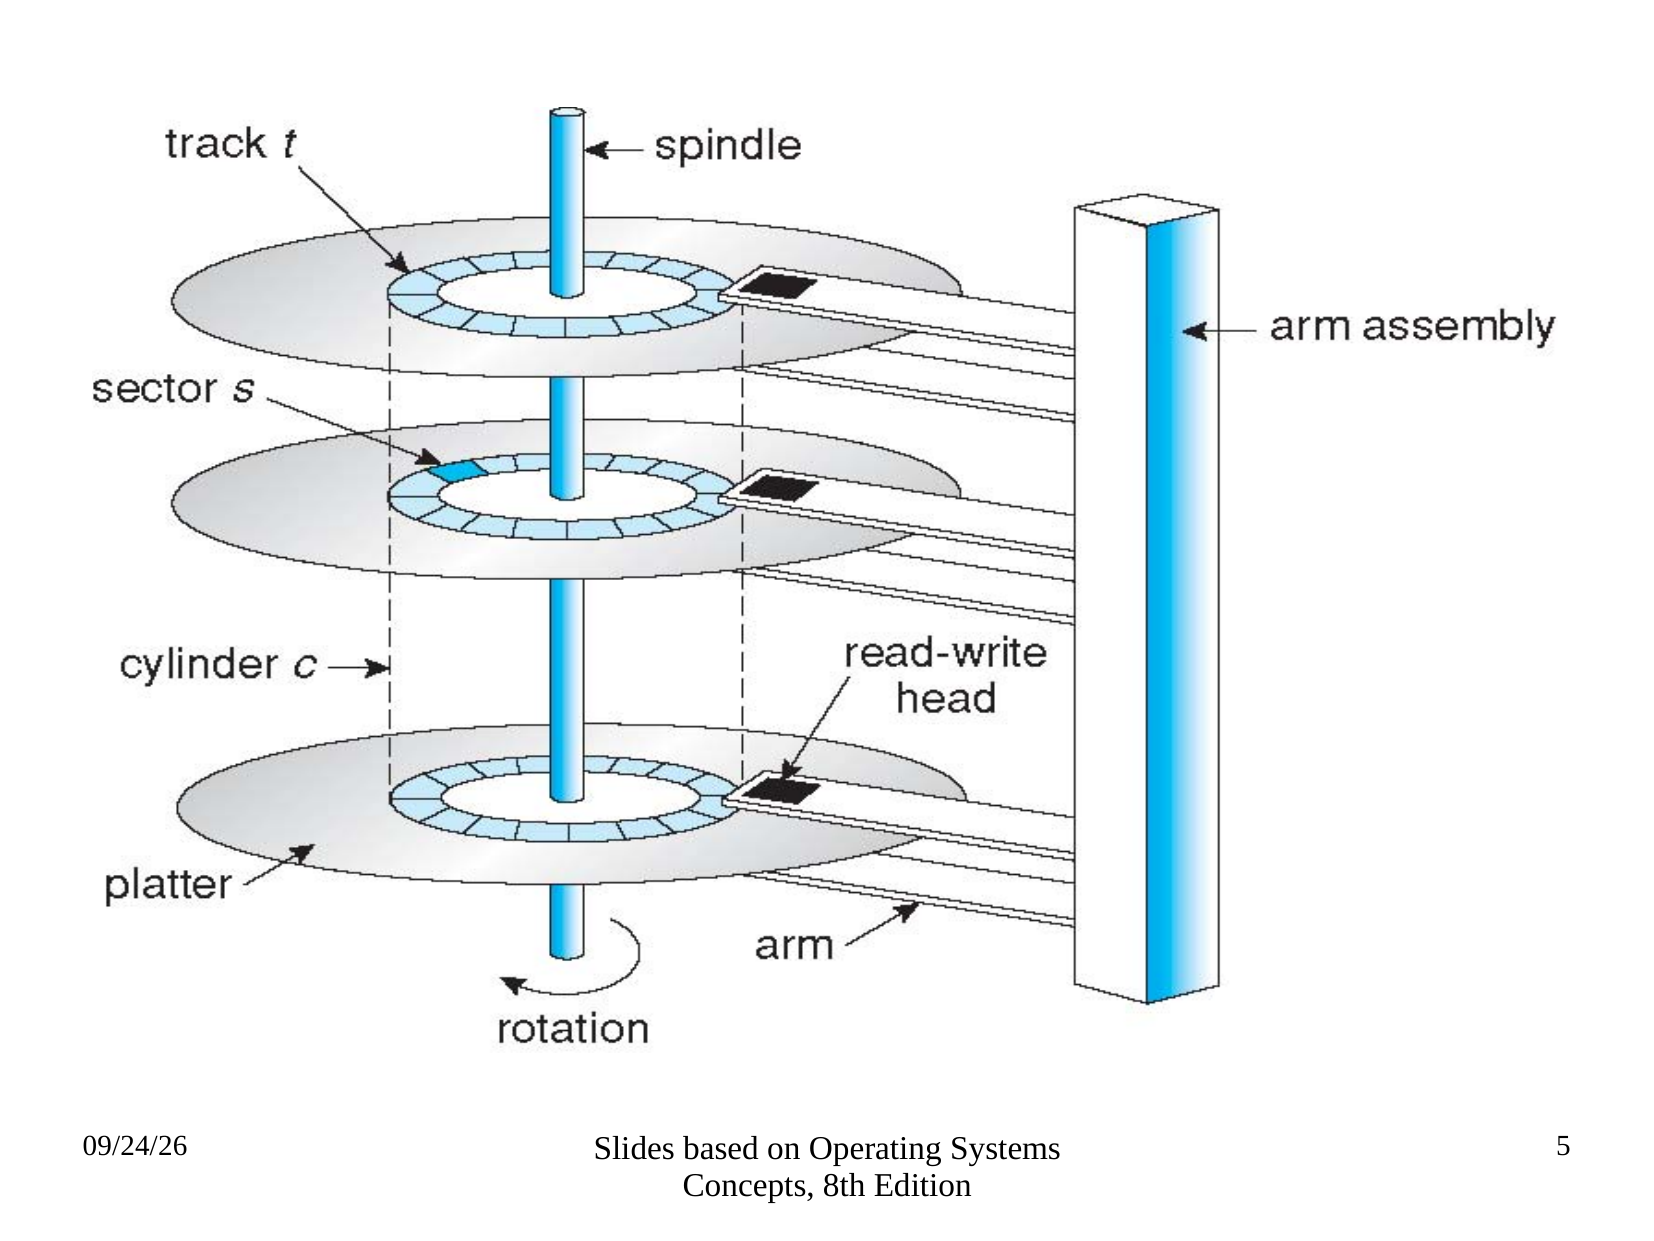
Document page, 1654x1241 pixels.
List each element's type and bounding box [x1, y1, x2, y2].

picture [92, 107, 1558, 1053]
